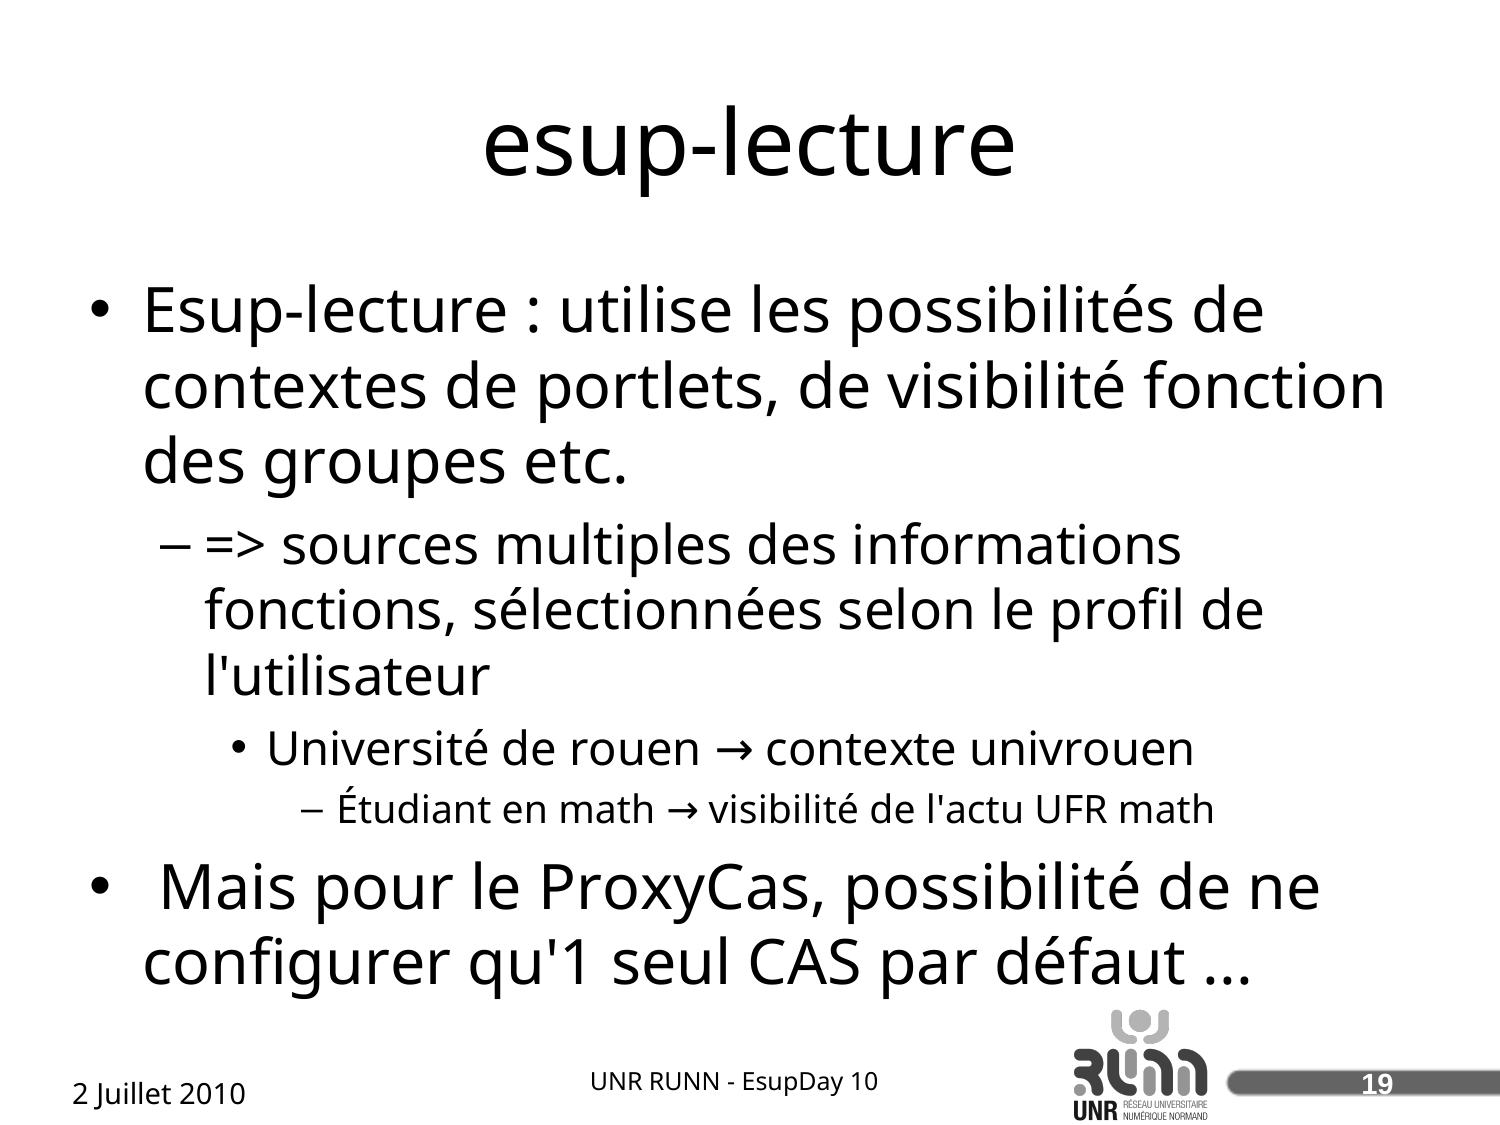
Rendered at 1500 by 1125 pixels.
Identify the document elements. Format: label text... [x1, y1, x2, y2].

list Esup-lecture : utilise les possibilités de contextes de portlets, de visibilité fonction des groupes etc. => sources multiples des informations fonctions, sélectionnées selon le profil de l'utilisateur Université de rouen → contexte univrouen Étudiant en math → visibilité de l'actu UFR math Mais pour le ProxyCas, possibilité de ne configurer qu'1 seul CAS par défaut ... [75, 262, 1426, 1006]
title esup-lecture [75, 13, 1426, 262]
picture [1220, 1065, 1500, 1103]
picture [1068, 1006, 1213, 1125]
